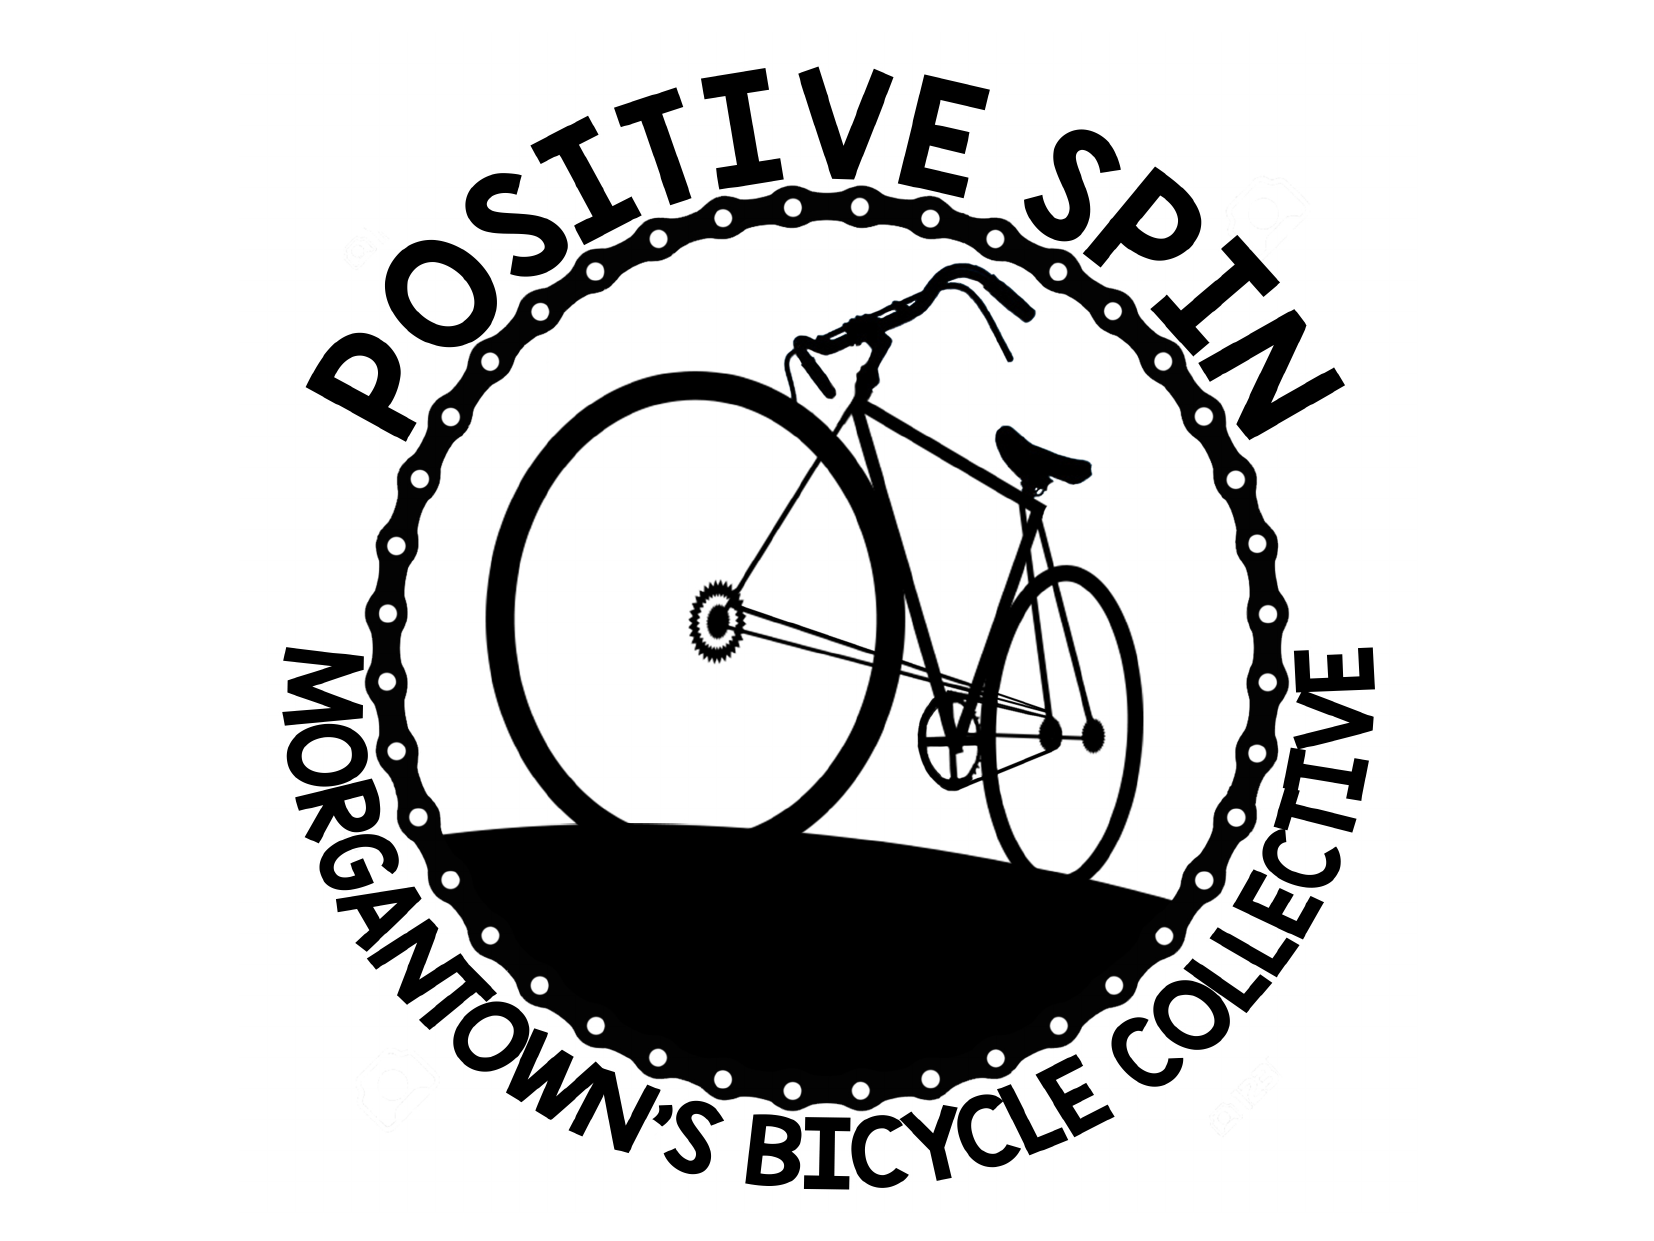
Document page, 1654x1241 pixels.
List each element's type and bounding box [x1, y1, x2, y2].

picture [239, 32, 1418, 1213]
